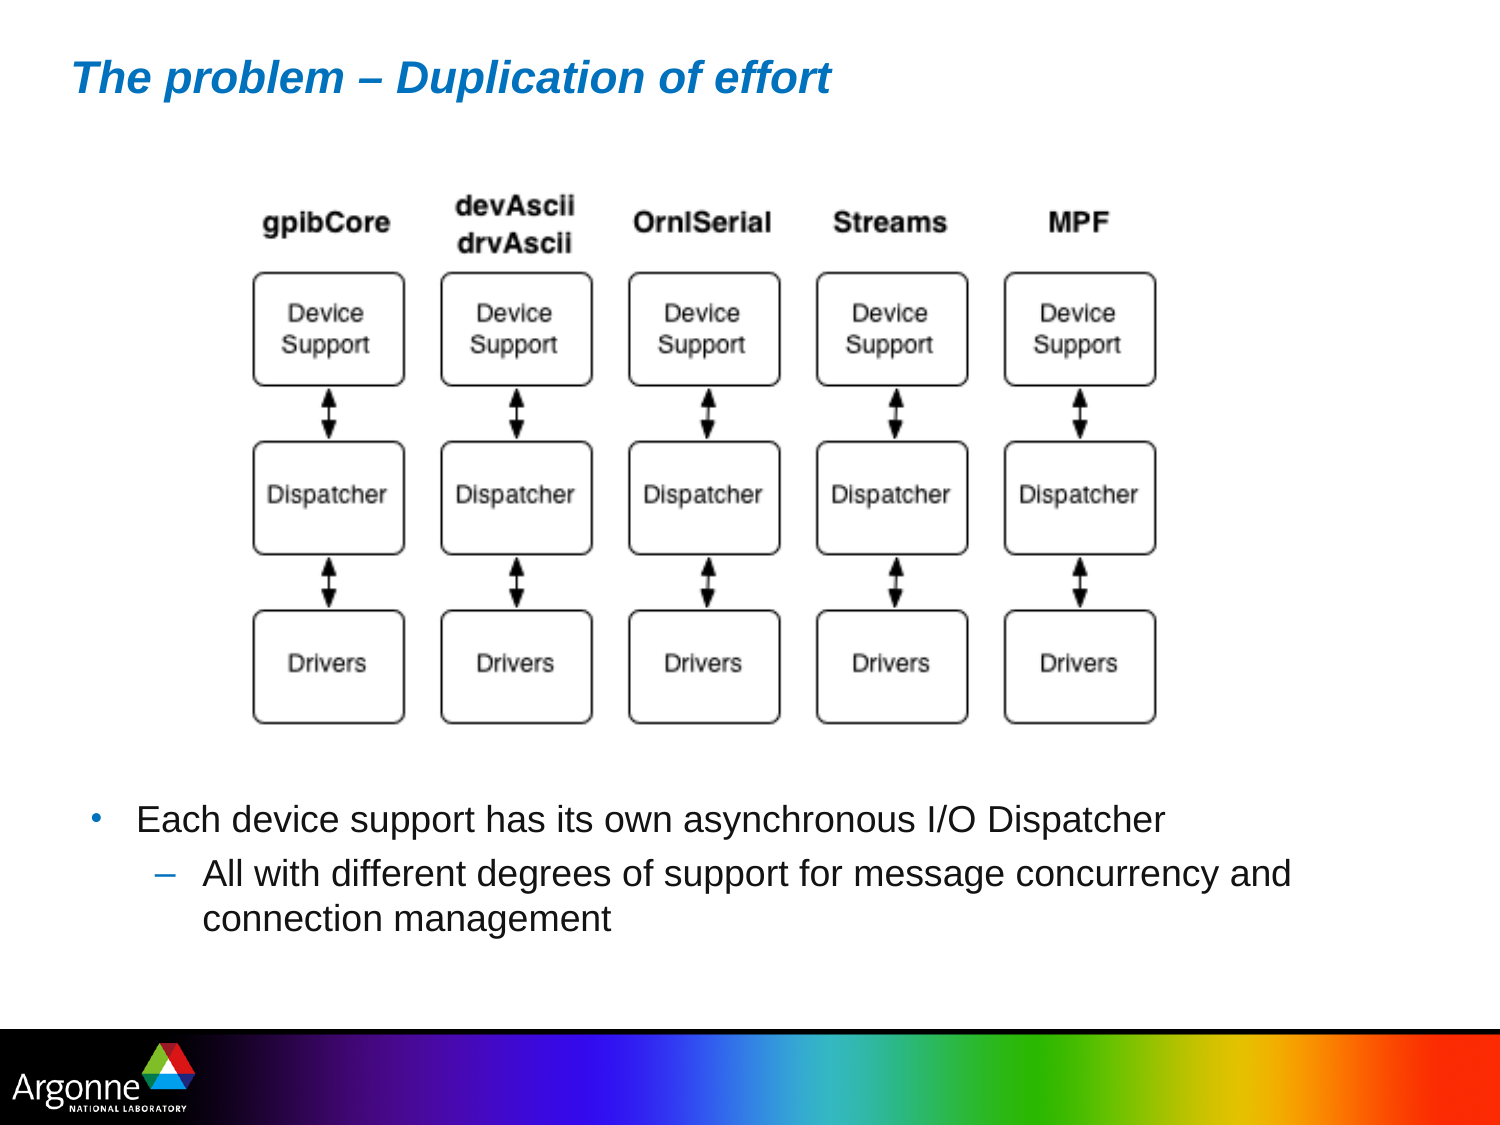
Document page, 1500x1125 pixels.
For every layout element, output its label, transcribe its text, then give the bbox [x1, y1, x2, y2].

picture [0, 1029, 1500, 1125]
title The problem – Duplication of effort [55, 54, 1361, 112]
picture [224, 187, 1184, 734]
text_box Each device support has its own asynchronous I/O Dispatcher All with different degrees of support for message concurrency and connection management [75, 787, 1419, 948]
